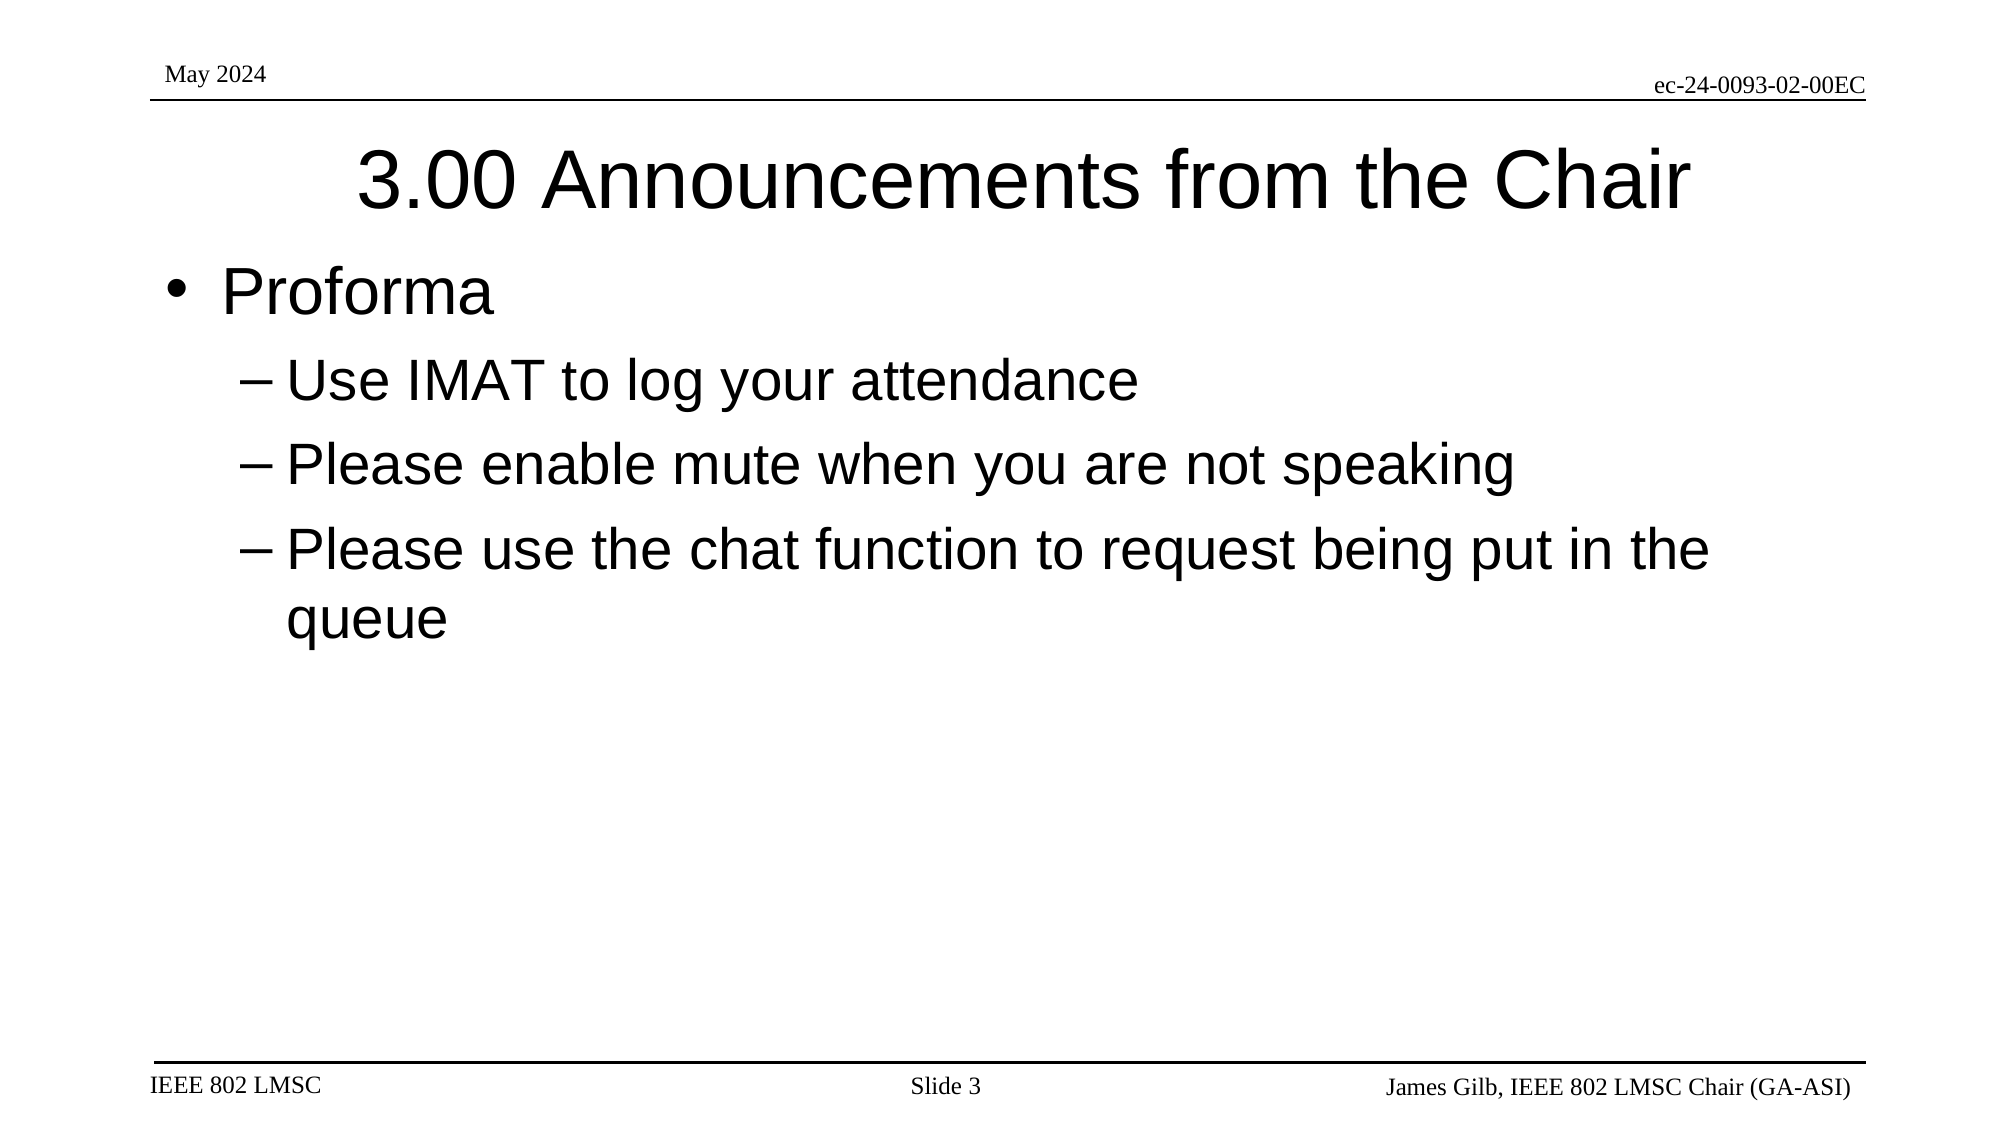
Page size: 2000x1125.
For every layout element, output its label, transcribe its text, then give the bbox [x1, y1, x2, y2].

title 3.00 Announcements from the Chair [149, 112, 1900, 238]
list Proforma Use IMAT to log your attendance Please enable mute when you are not speaking Please use the chat function to request being put in the queue [150, 239, 1900, 1051]
